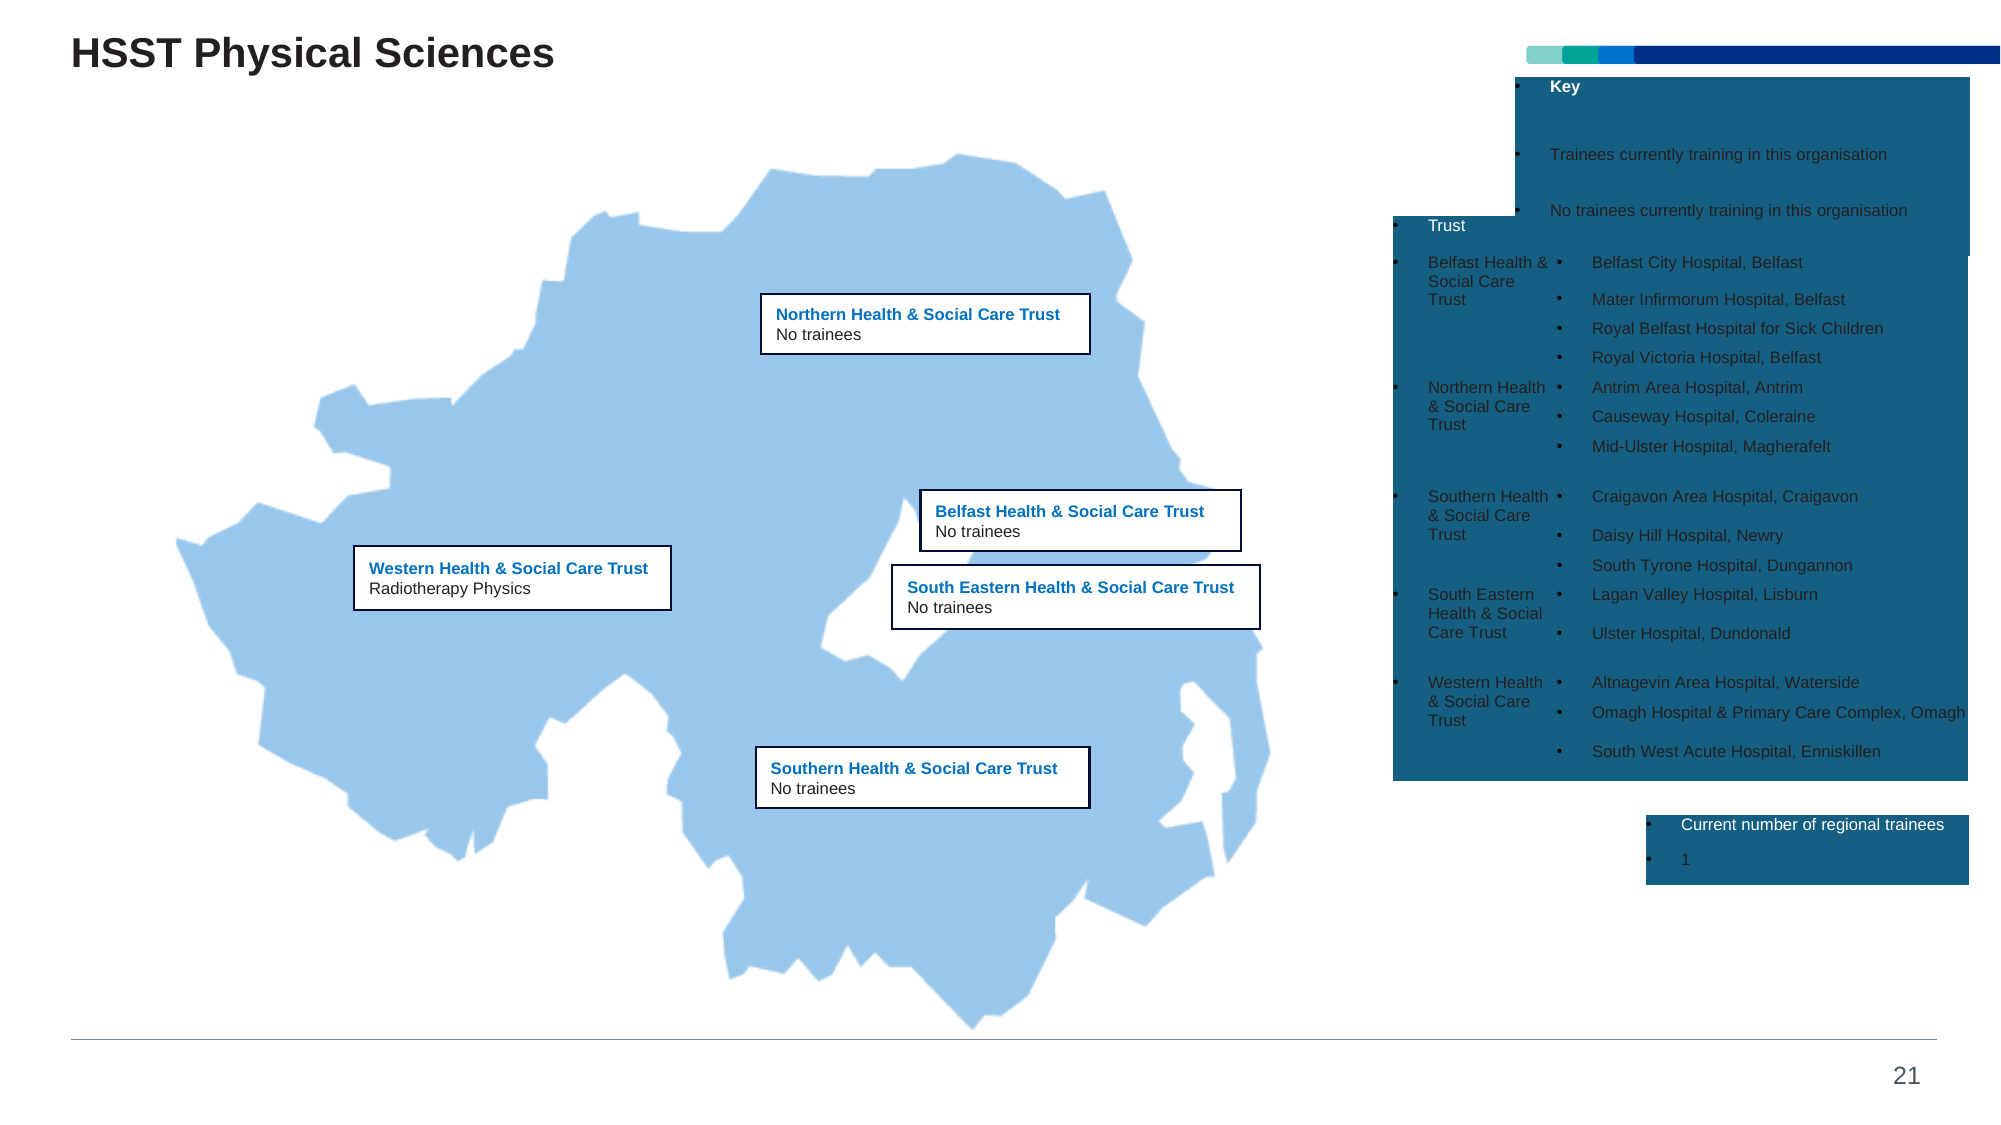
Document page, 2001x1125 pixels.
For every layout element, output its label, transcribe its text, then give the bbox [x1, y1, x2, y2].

table_cell Western Health & Social Care Trust [1393, 674, 1557, 781]
picture [163, 142, 1285, 1047]
text_box Southern Health & Social Care Trust No trainees [756, 747, 1090, 808]
table_cell Royal Belfast Hospital for Sick Children [1557, 319, 1968, 349]
text_box Belfast Health & Social Care Trust No trainees [920, 490, 1241, 551]
table_cell Mater Infirmorum Hospital, Belfast [1557, 290, 1968, 319]
table_cell Ulster Hospital, Dundonald [1557, 624, 1968, 674]
table_cell Belfast City Hospital, Belfast [1557, 256, 1968, 290]
table_header Trust [1393, 216, 1515, 253]
table_cell Daisy Hill Hospital, Newry [1557, 526, 1968, 556]
table_cell No trainees currently training in this organisation [1515, 201, 1913, 256]
text_box Northern Health & Social Care Trust No trainees [761, 294, 1090, 354]
table_cell South Tyrone Hospital, Dungannon [1557, 556, 1968, 585]
table_cell [1913, 201, 1970, 256]
text_box South Eastern Health & Social Care Trust No trainees [892, 565, 1260, 629]
table_cell Northern Health & Social Care Trust [1393, 378, 1557, 488]
table_cell Lagan Valley Hospital, Lisburn [1557, 585, 1968, 624]
table_cell South Eastern Health & Social Care Trust [1393, 585, 1557, 674]
text_box Western Health & Social Care Trust Radiotherapy Physics [354, 546, 671, 610]
table_cell Trainees currently training in this organisation [1515, 146, 1913, 201]
table_cell Omagh Hospital & Primary Care Complex, Omagh [1557, 703, 1968, 742]
title HSST Physical Sciences [70, 32, 1513, 79]
table_cell Craigavon Area Hospital, Craigavon [1557, 488, 1968, 526]
table_cell Royal Victoria Hospital, Belfast [1557, 349, 1968, 378]
table_cell Mid-Ulster Hospital, Magherafelt [1557, 437, 1968, 488]
table_cell Altnagevin Area Hospital, Waterside [1557, 674, 1968, 703]
table_cell Antrim Area Hospital, Antrim [1557, 378, 1968, 408]
table_cell Belfast Health & Social Care Trust [1393, 253, 1557, 378]
table_header [1913, 77, 1970, 146]
table_header Key [1515, 77, 1913, 146]
table_cell [1913, 146, 1970, 201]
table_cell Causeway Hospital, Coleraine [1557, 408, 1968, 437]
table_header Current number of regional trainees [1646, 815, 1969, 850]
table_cell 1 [1646, 850, 1969, 885]
table_cell South West Acute Hospital, Enniskillen [1557, 742, 1968, 781]
table_cell Southern Health & Social Care Trust [1393, 488, 1557, 585]
